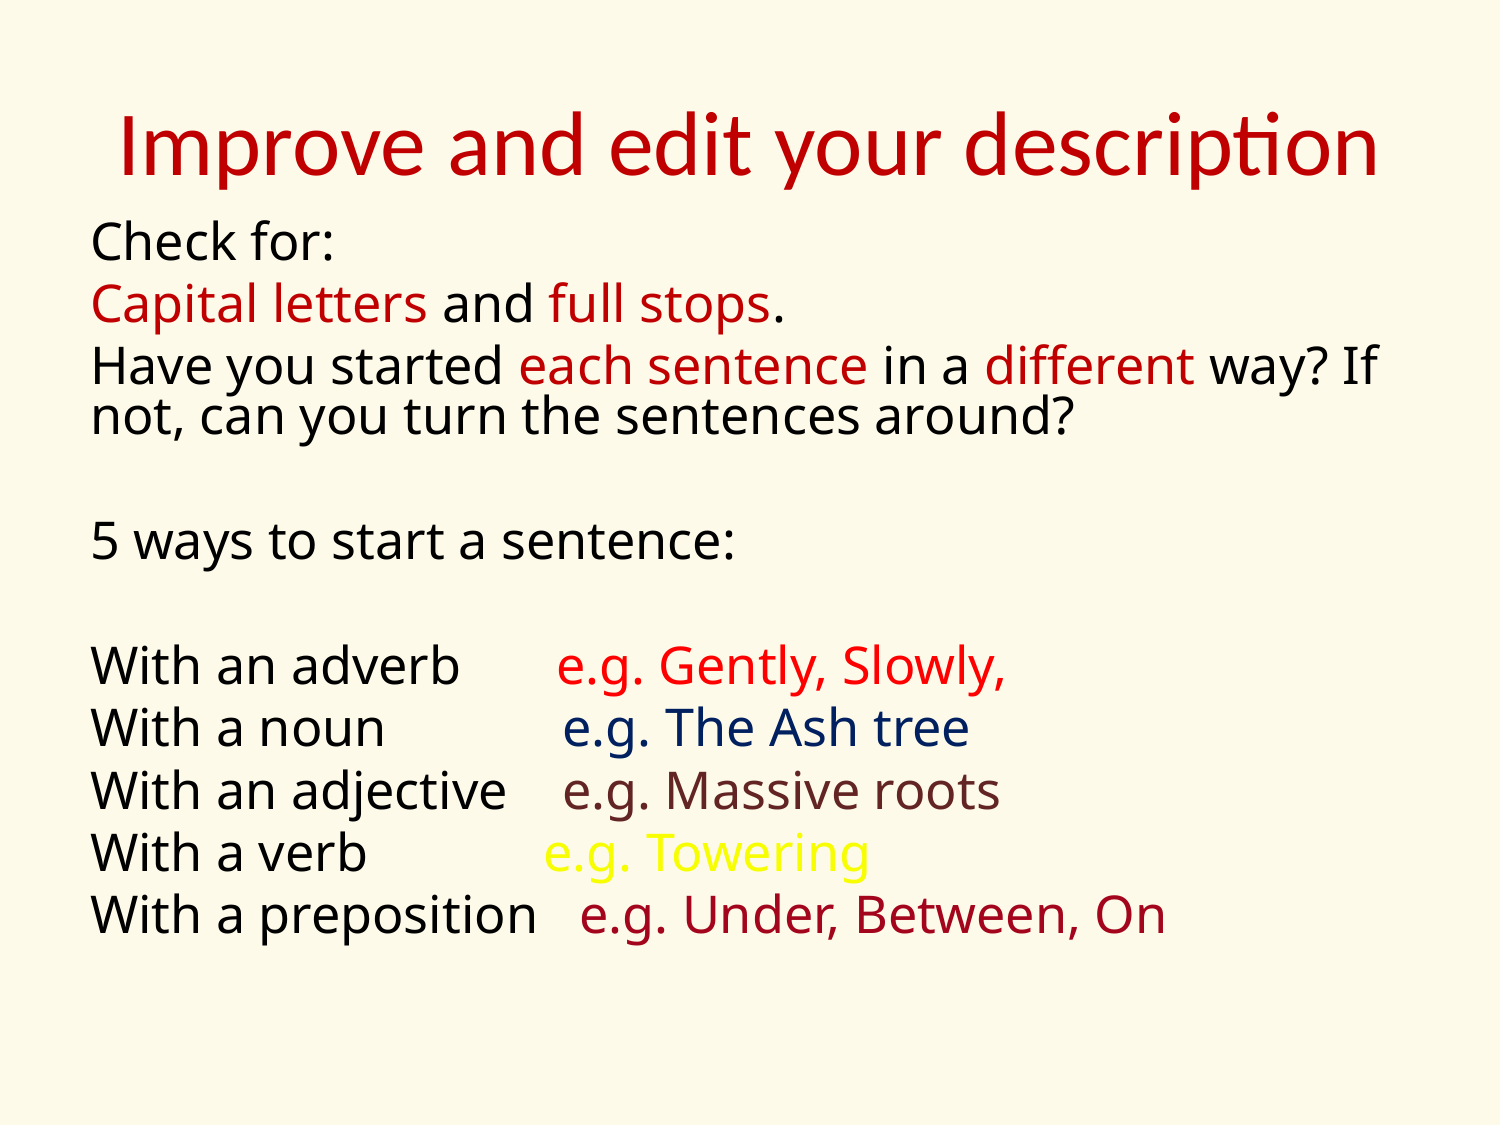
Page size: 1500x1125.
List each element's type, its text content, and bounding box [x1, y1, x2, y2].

list Check for: Capital letters and full stops. Have you started each sentence in a different way? If not, can you turn the sentences around? 5 ways to start a sentence: With an adverb e.g. Gently, Slowly, With a noun e.g. The Ash tree With an adjective e.g. Massive roots With a verb e.g. Towering With a preposition e.g. Under, Between, On [75, 212, 1426, 1005]
title Improve and edit your description [75, 45, 1426, 212]
